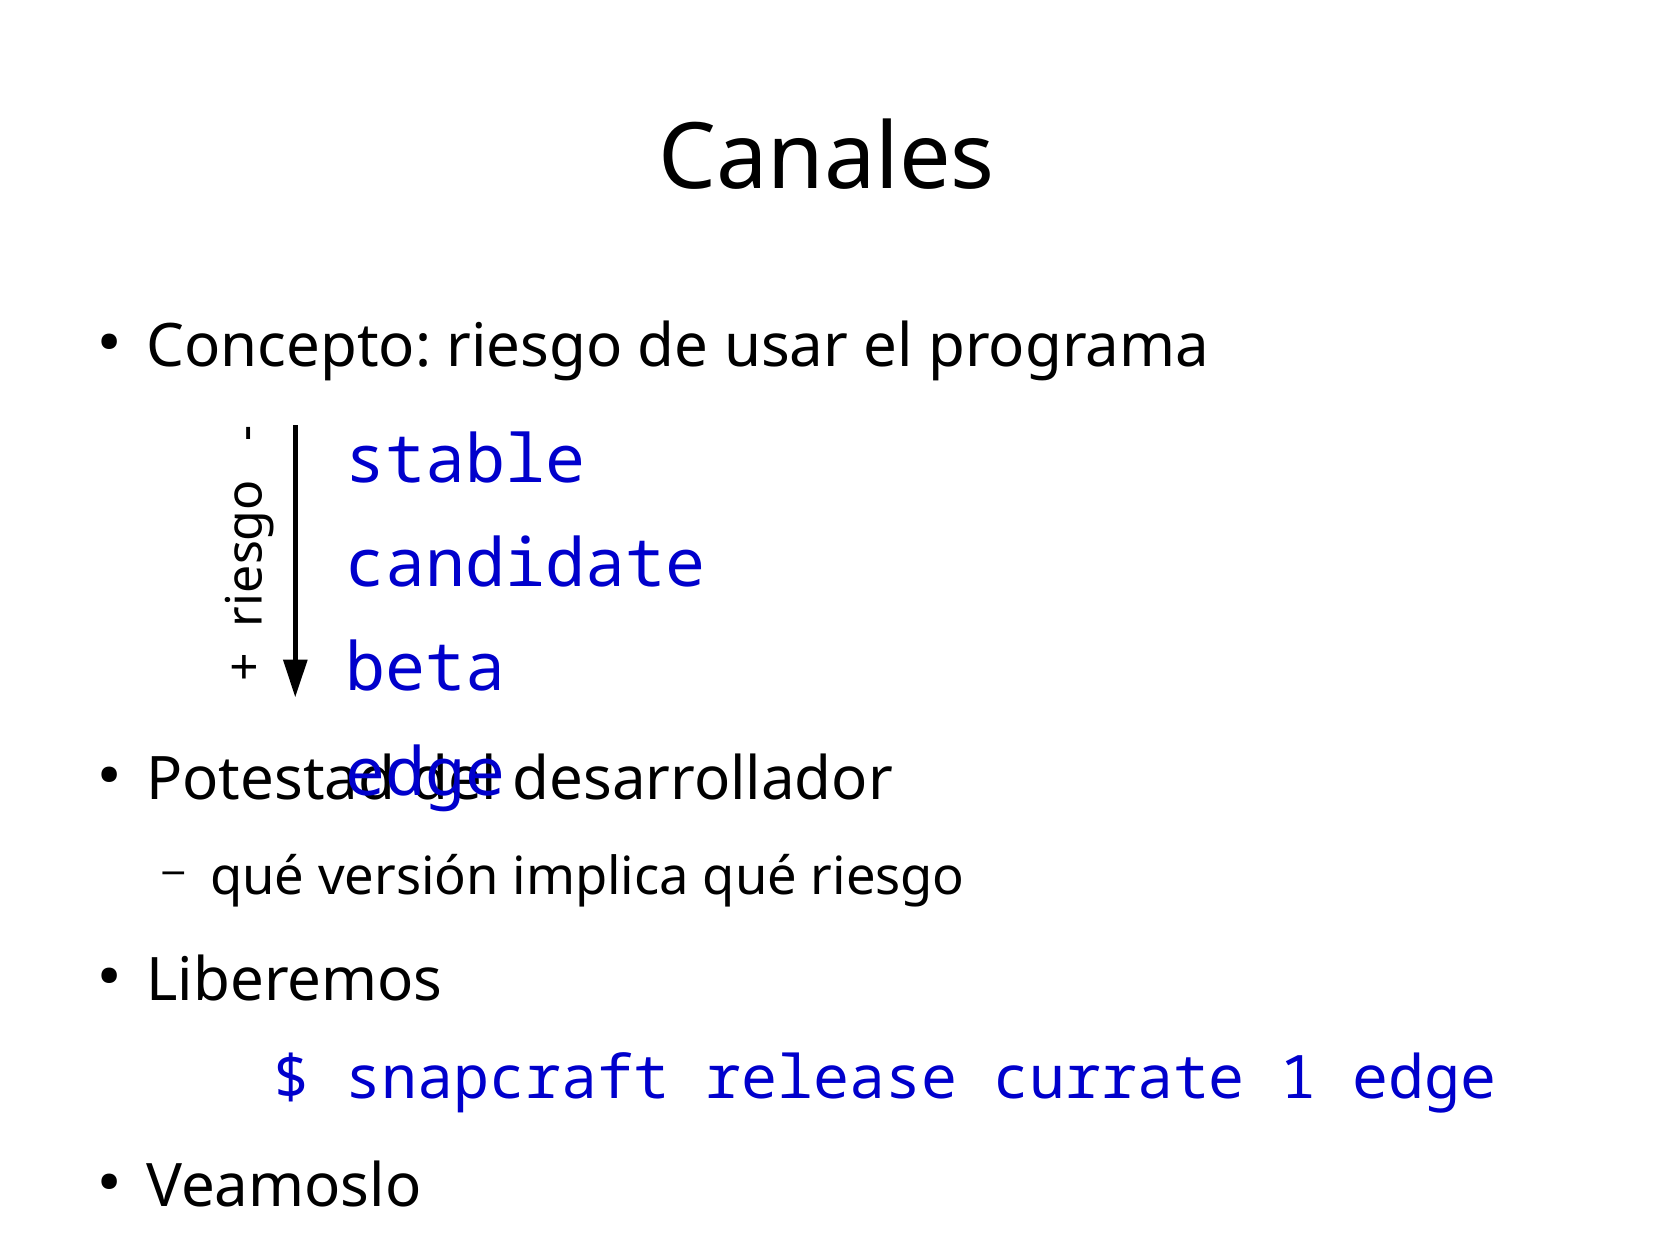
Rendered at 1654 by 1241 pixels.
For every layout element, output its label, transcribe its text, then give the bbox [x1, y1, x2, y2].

list Concepto: riesgo de usar el programa Potestad del desarrollador qué versión implica qué riesgo Liberemos $ snapcraft release currate 1 edge Veamoslo [82, 302, 1571, 1229]
text_box stable candidate beta edge [330, 389, 662, 702]
title Canales [82, 49, 1571, 257]
text_box + riesgo - [200, 425, 272, 697]
